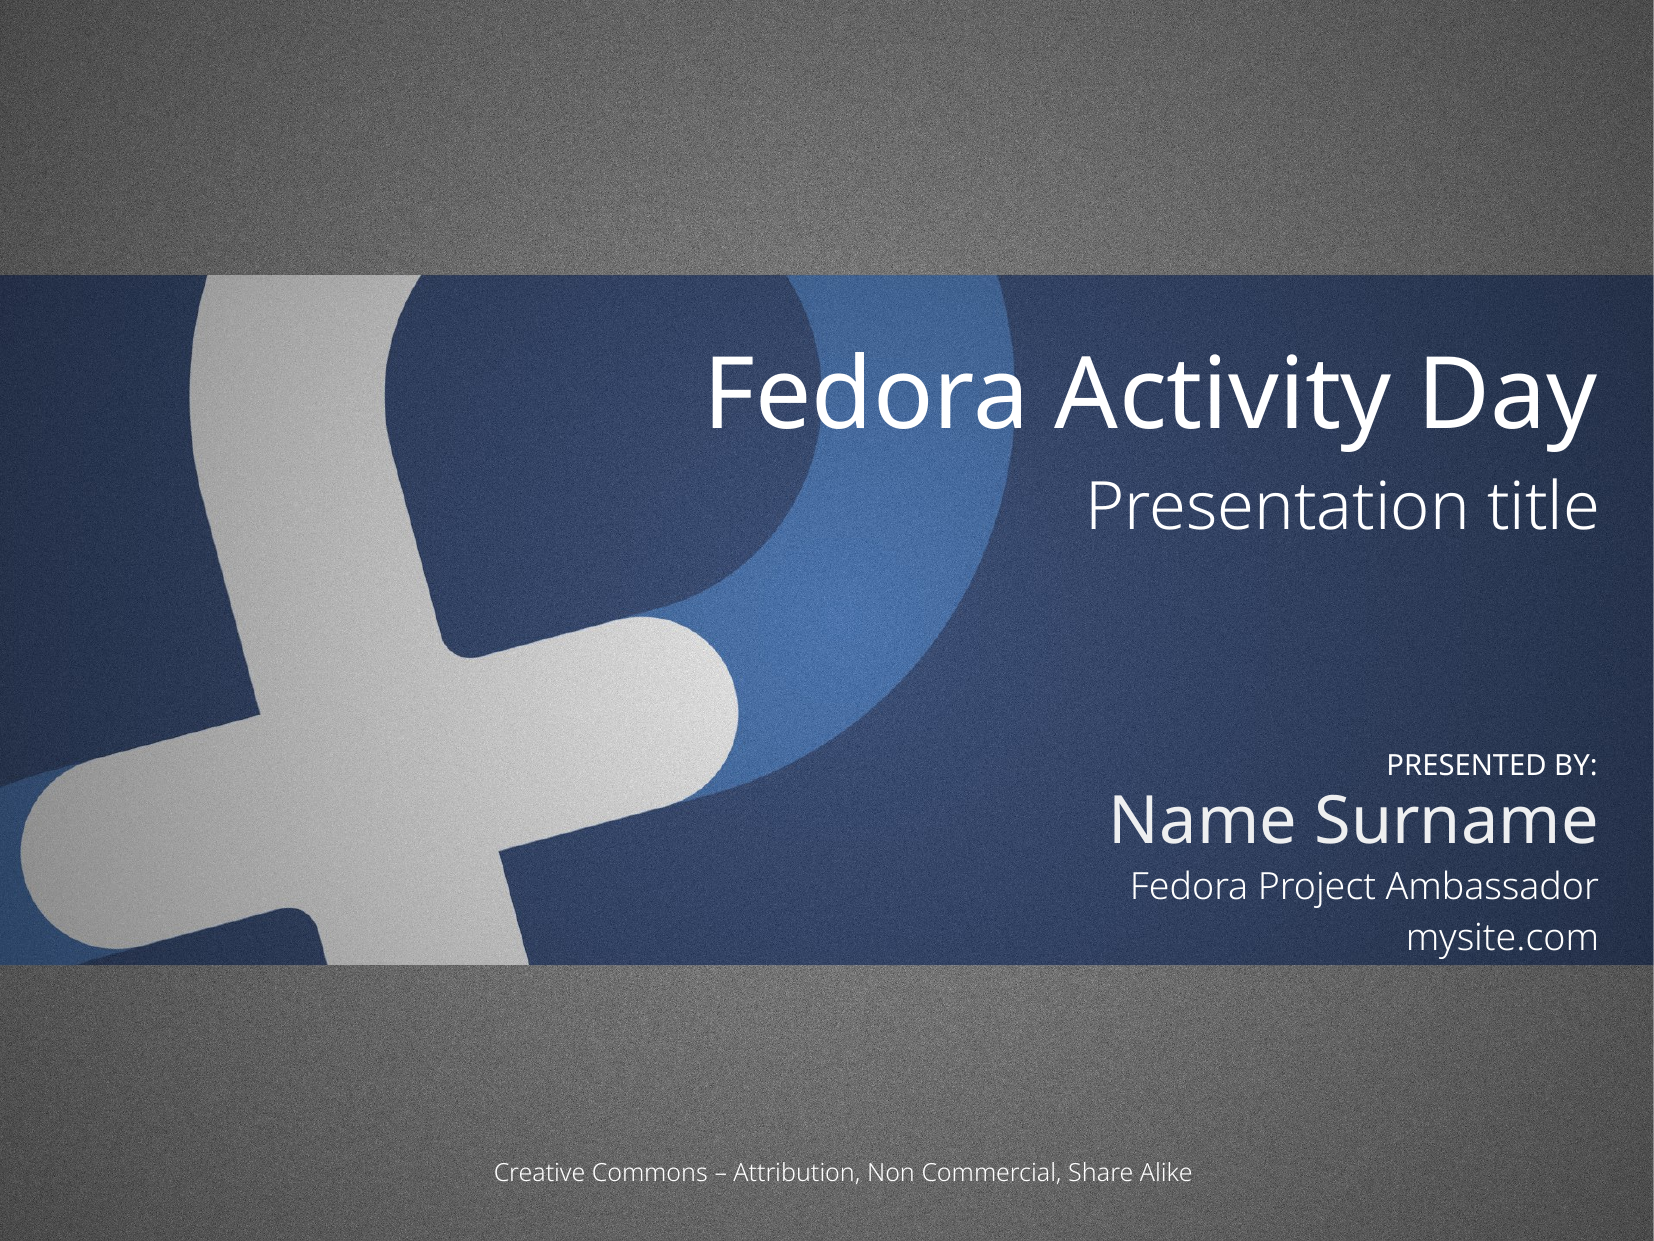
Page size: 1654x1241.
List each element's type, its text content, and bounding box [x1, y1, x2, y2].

picture [0, 0, 1654, 1241]
text_box Fedora Project Ambassador mysite.com [531, 861, 1615, 961]
text_box Creative Commons – Attribution, Non Commercial, Share Alike [75, 1126, 1613, 1197]
text_box PRESENTED BY: [797, 737, 1613, 808]
text_box Name Surname [649, 772, 1615, 861]
subtitle Presentation title [442, 457, 1601, 621]
title Fedora Activity Day [248, 330, 1599, 449]
